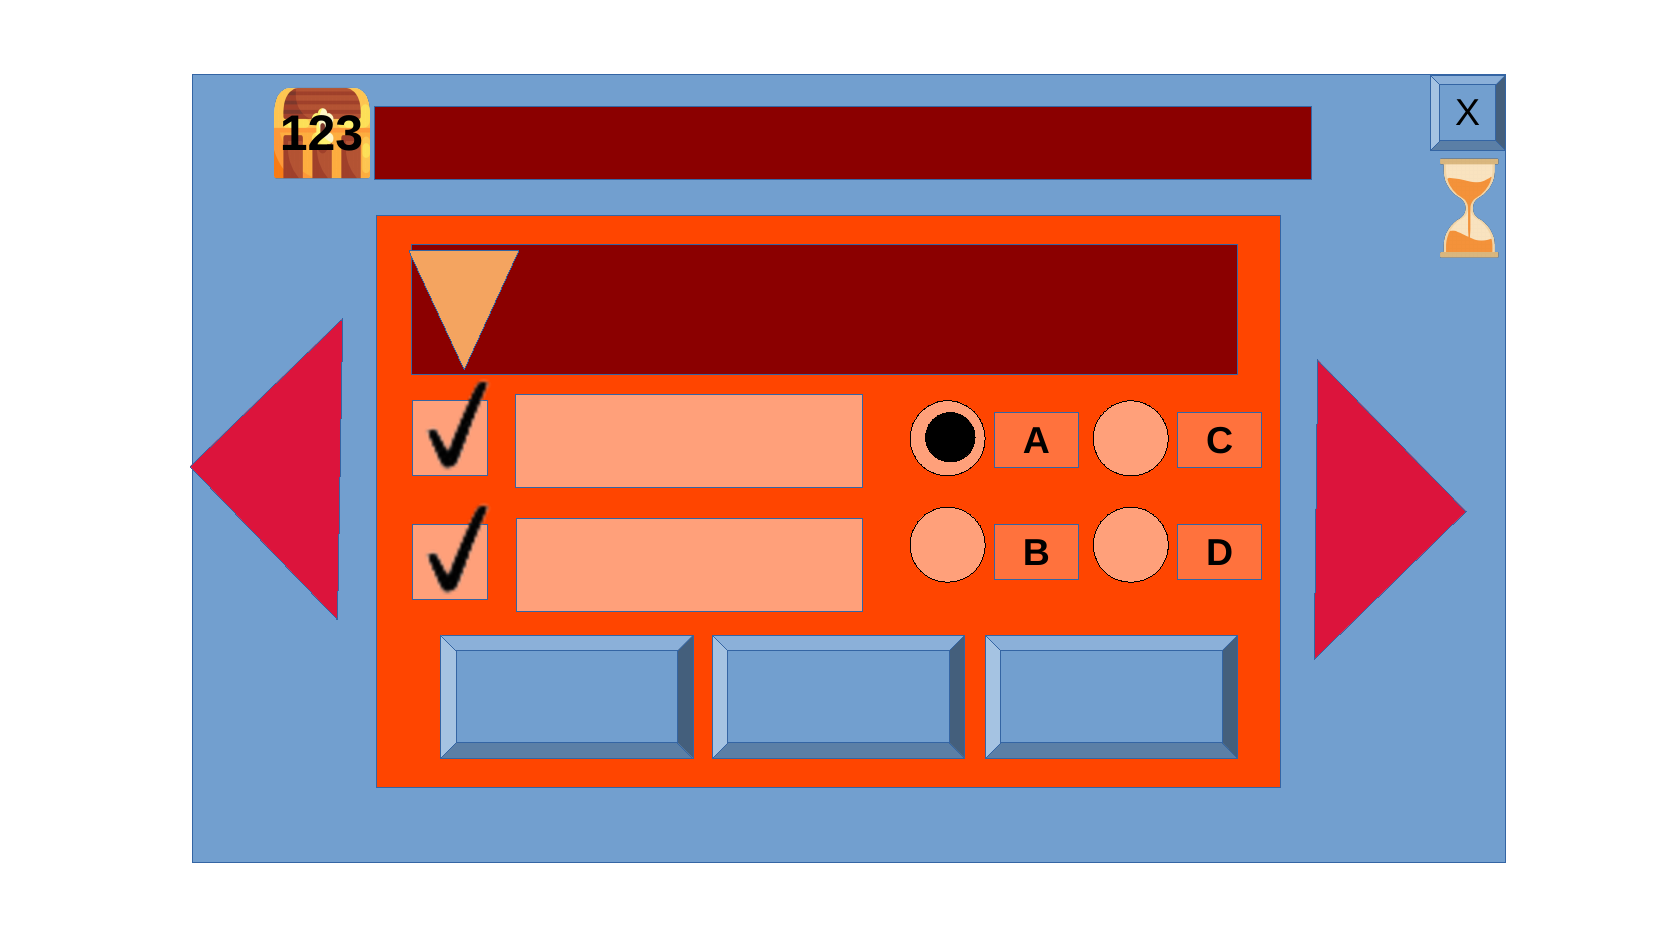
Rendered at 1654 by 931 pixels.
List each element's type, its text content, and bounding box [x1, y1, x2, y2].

picture [404, 329, 517, 624]
text_box C [1177, 412, 1262, 468]
text_box X [1440, 85, 1495, 133]
picture [1399, 133, 1544, 278]
text_box [190, 74, 1506, 863]
text_box A [994, 412, 1079, 468]
picture [274, 74, 370, 192]
text_box D [1177, 524, 1262, 580]
text_box B [994, 524, 1079, 580]
